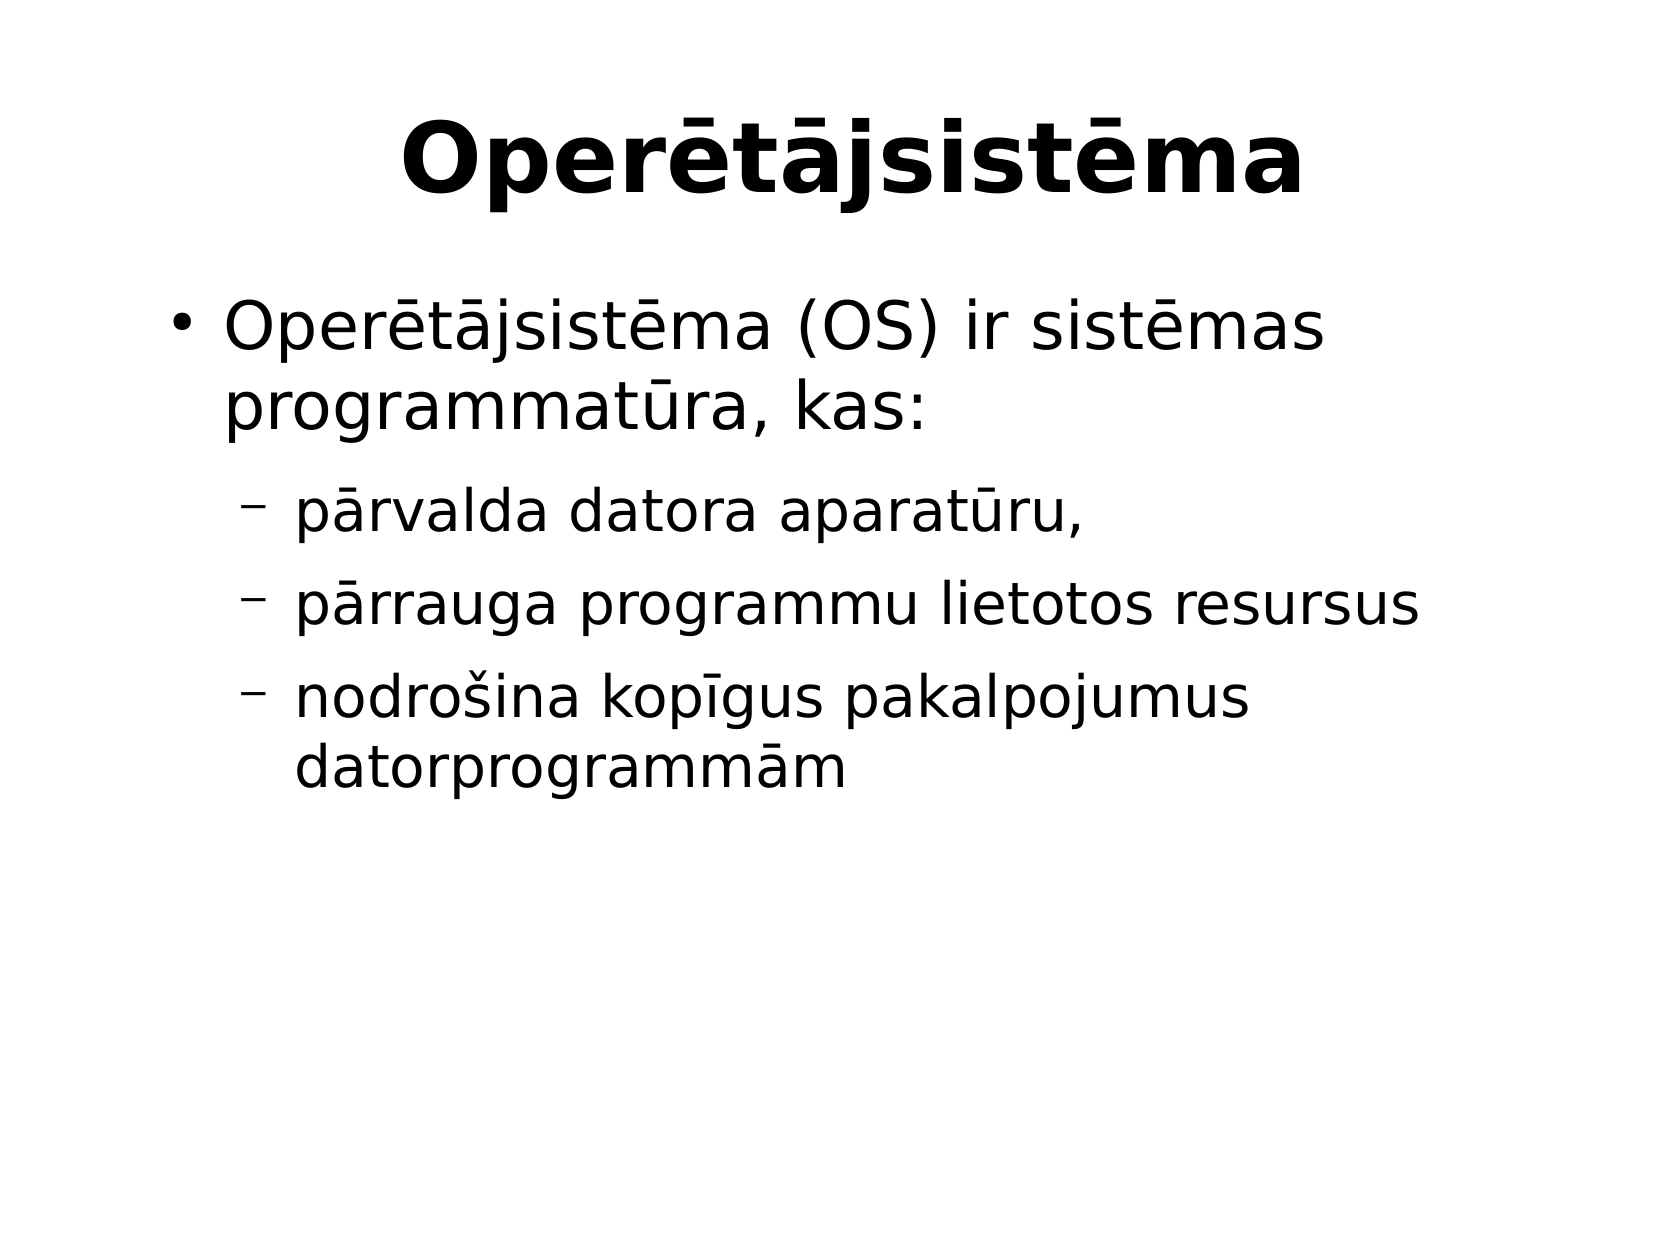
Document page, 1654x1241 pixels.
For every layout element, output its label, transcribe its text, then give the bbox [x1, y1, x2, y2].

list Operētājsistēma (OS) ir sistēmas programmatūra, kas: pārvalda datora aparatūru, pārrauga programmu lietotos resursus nodrošina kopīgus pakalpojumus datorprogrammām [137, 275, 1544, 1094]
title Operētājsistēma [137, 49, 1571, 257]
